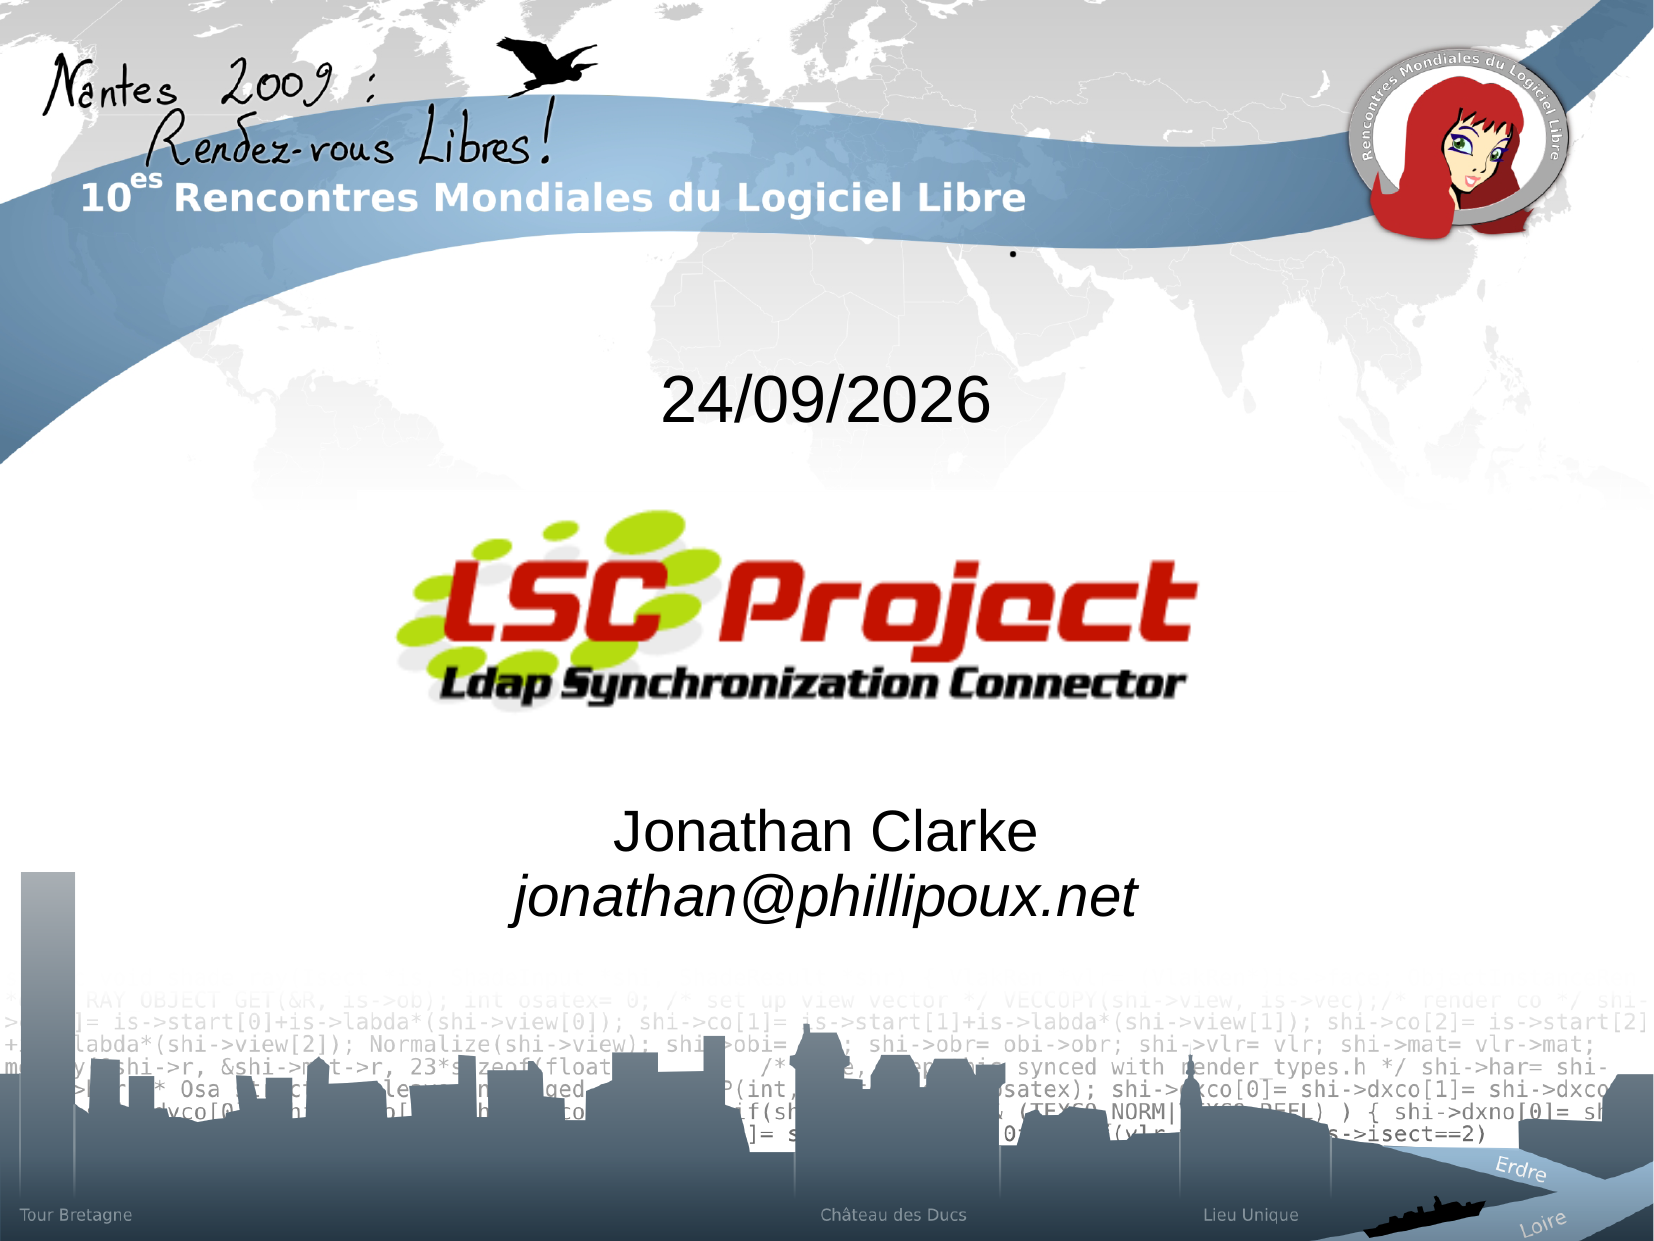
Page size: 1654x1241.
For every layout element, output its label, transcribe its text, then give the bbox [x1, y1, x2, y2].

picture [357, 490, 1297, 768]
text_box 10/07/2009 Jonathan Clarke jonathan@phillipoux.net [0, 354, 1654, 937]
picture [0, 0, 1654, 354]
picture [0, 937, 1654, 1241]
